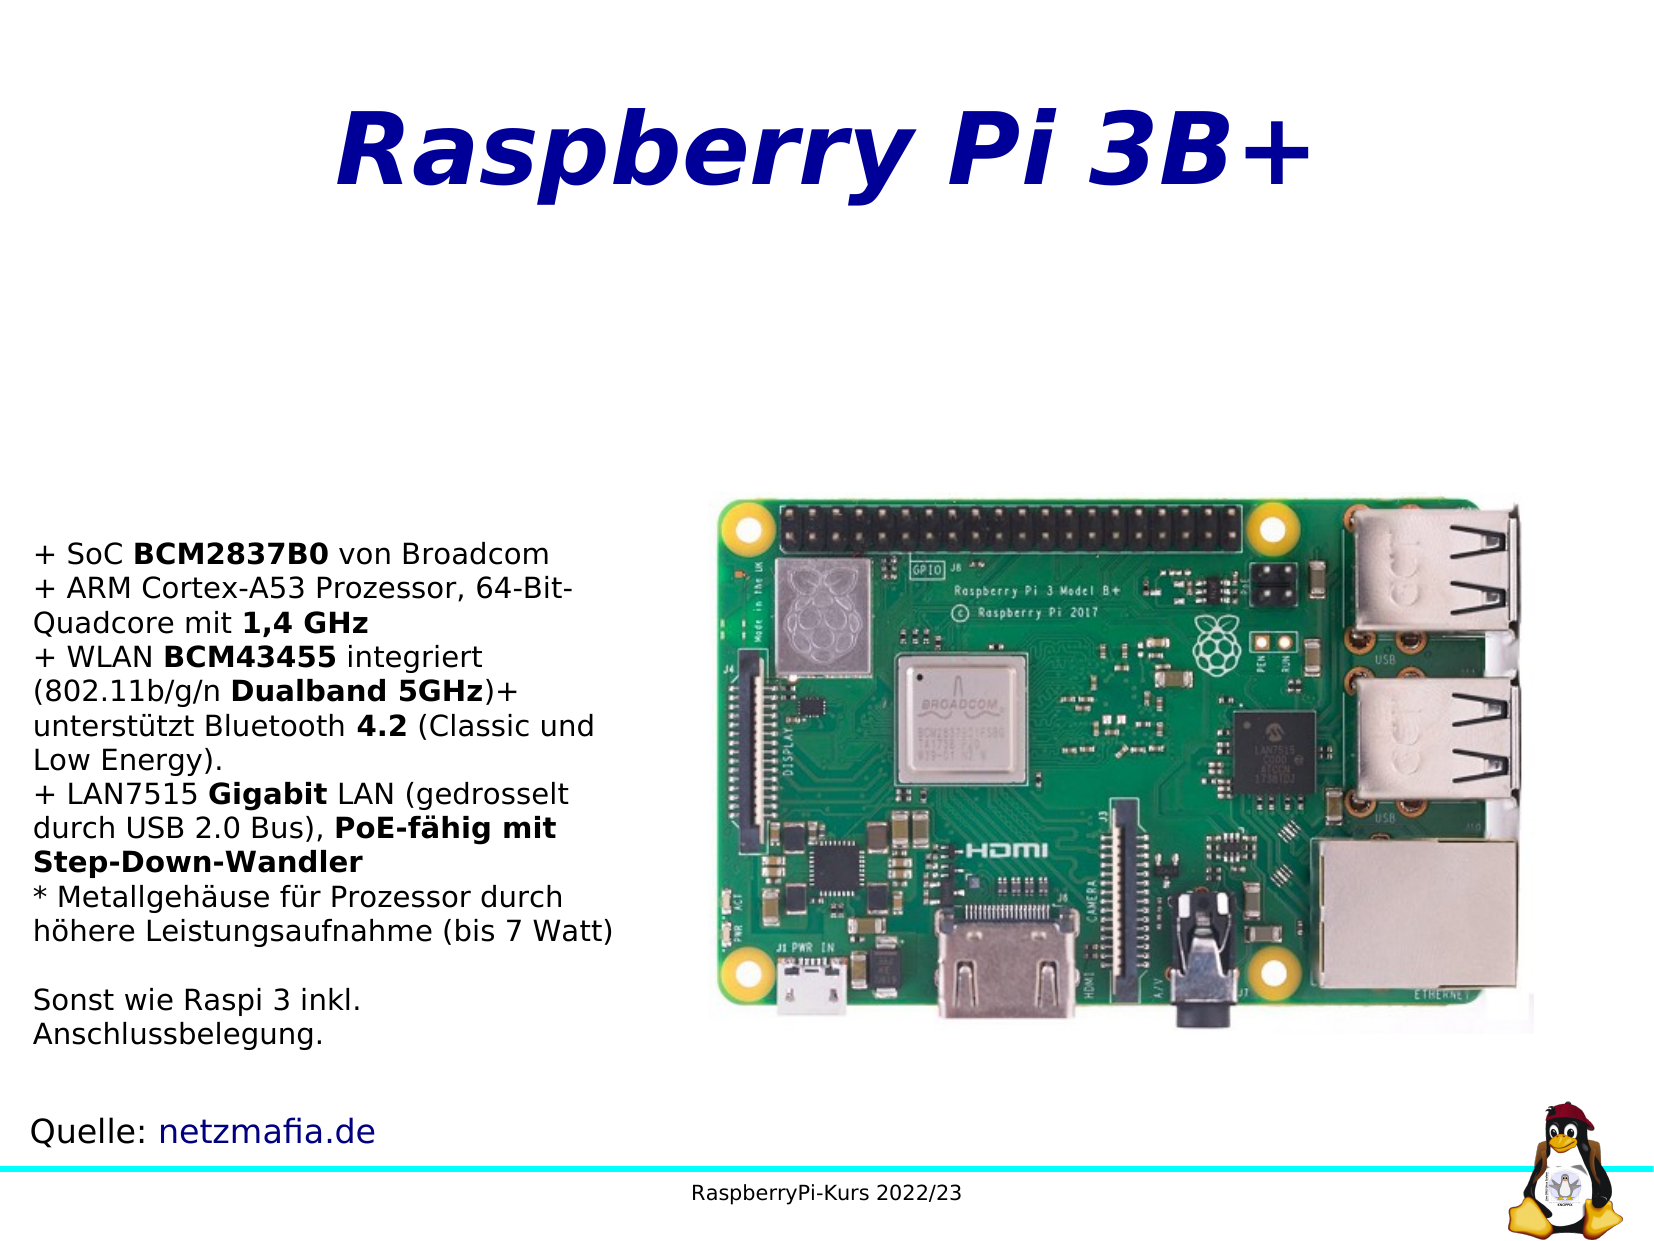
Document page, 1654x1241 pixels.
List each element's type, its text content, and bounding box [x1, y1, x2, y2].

title Raspberry Pi 3B+ [121, 33, 1534, 267]
text_box Quelle: netzmafia.de [29, 1113, 473, 1152]
picture [708, 492, 1534, 1034]
list + SoC BCM2837B0 von Broadcom + ARM Cortex-A53 Prozessor, 64-Bit-Quadcore mit 1,4 GHz + WLAN BCM43455 integriert (802.11b/g/n Dualband 5GHz)+ unterstützt Bluetooth 4.2 (Classic und Low Energy). + LAN7515 Gigabit LAN (gedrosselt durch USB 2.0 Bus), PoE-fähig mit Step-Down-Wandler * Metallgehäuse für Prozessor durch höhere Leistungsaufnahme (bis 7 Watt) Sonst wie Raspi 3 inkl. Anschlussbelegung. [32, 537, 650, 1052]
picture [1505, 1100, 1625, 1241]
